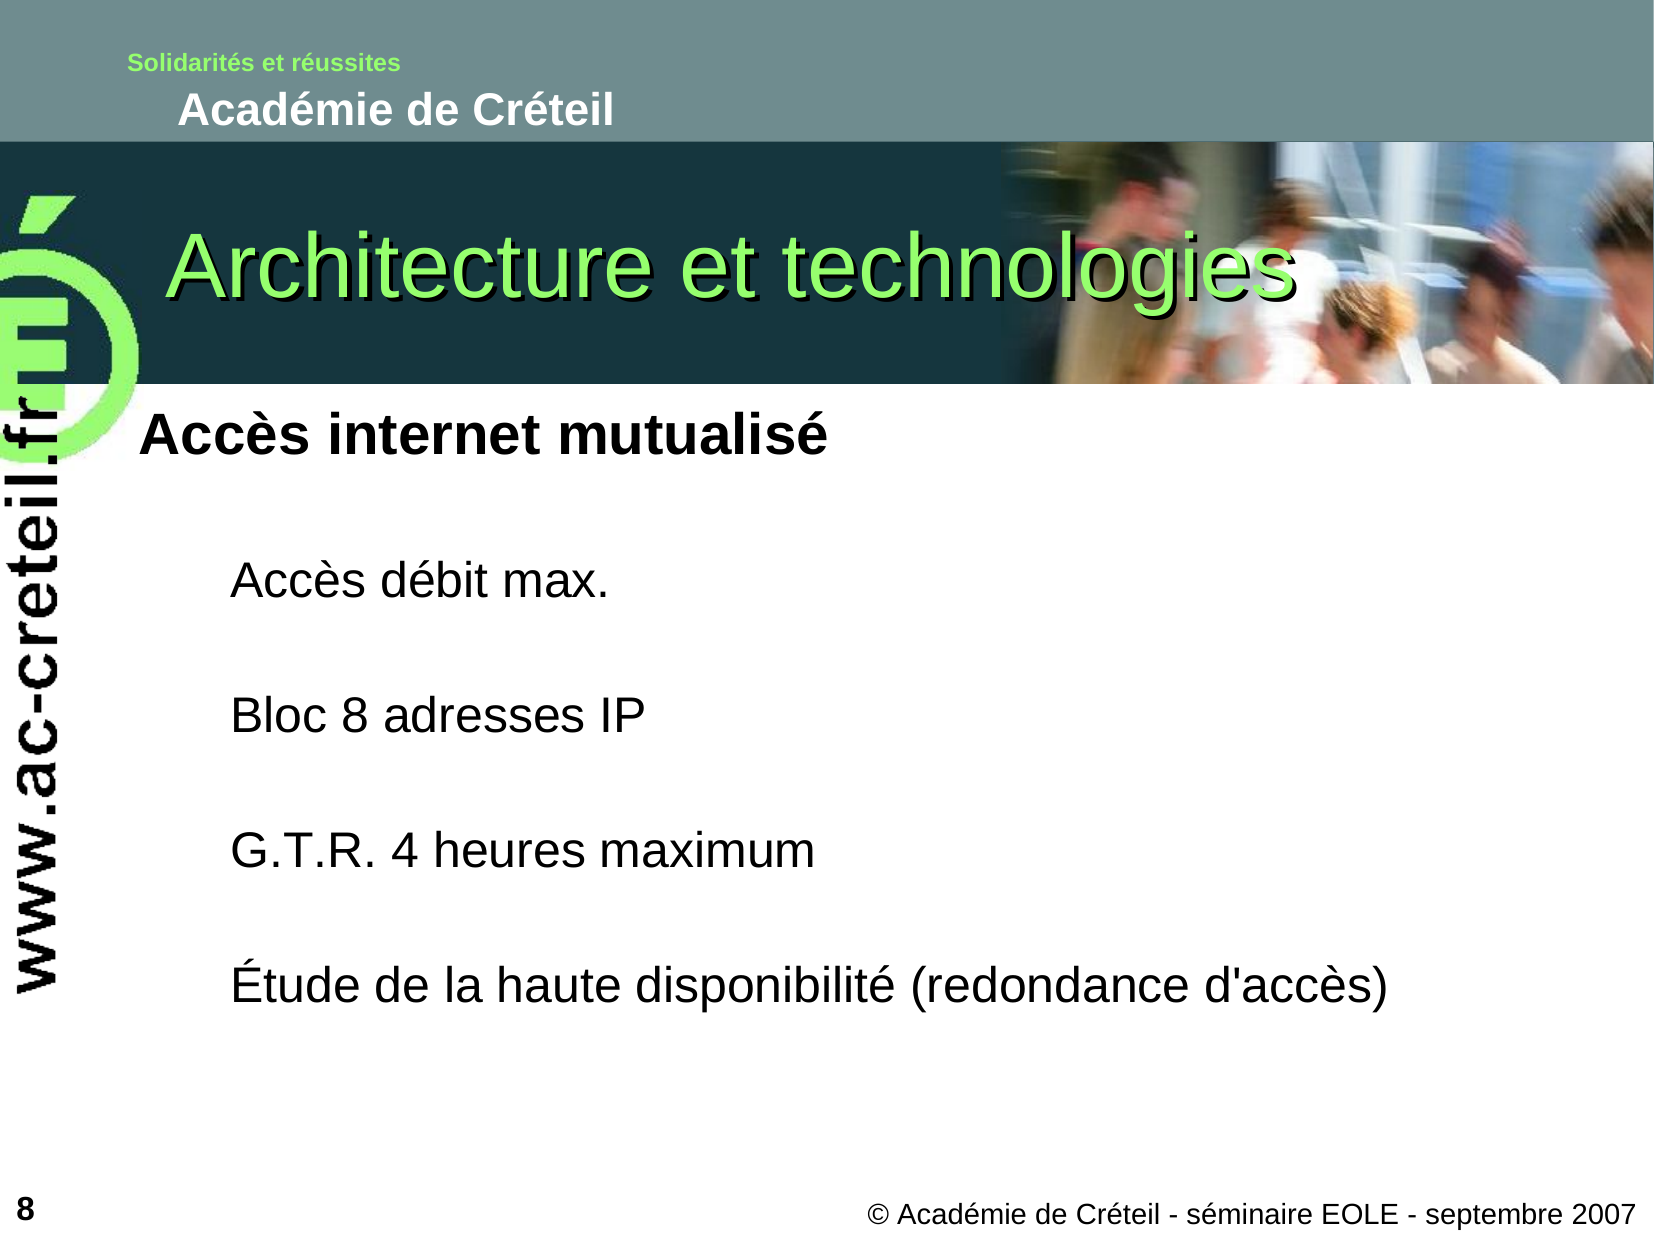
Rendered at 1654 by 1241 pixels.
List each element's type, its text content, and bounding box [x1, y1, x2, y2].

title Architecture et technologies [165, 155, 1654, 377]
picture [0, 190, 144, 999]
picture [1001, 377, 1653, 384]
list Accès internet mutualisé Accès débit max. Bloc 8 adresses IP G.T.R. 4 heures maximum Étude de la haute disponibilité (redondance d'accès) [135, 401, 1583, 1206]
picture [1001, 142, 1653, 155]
